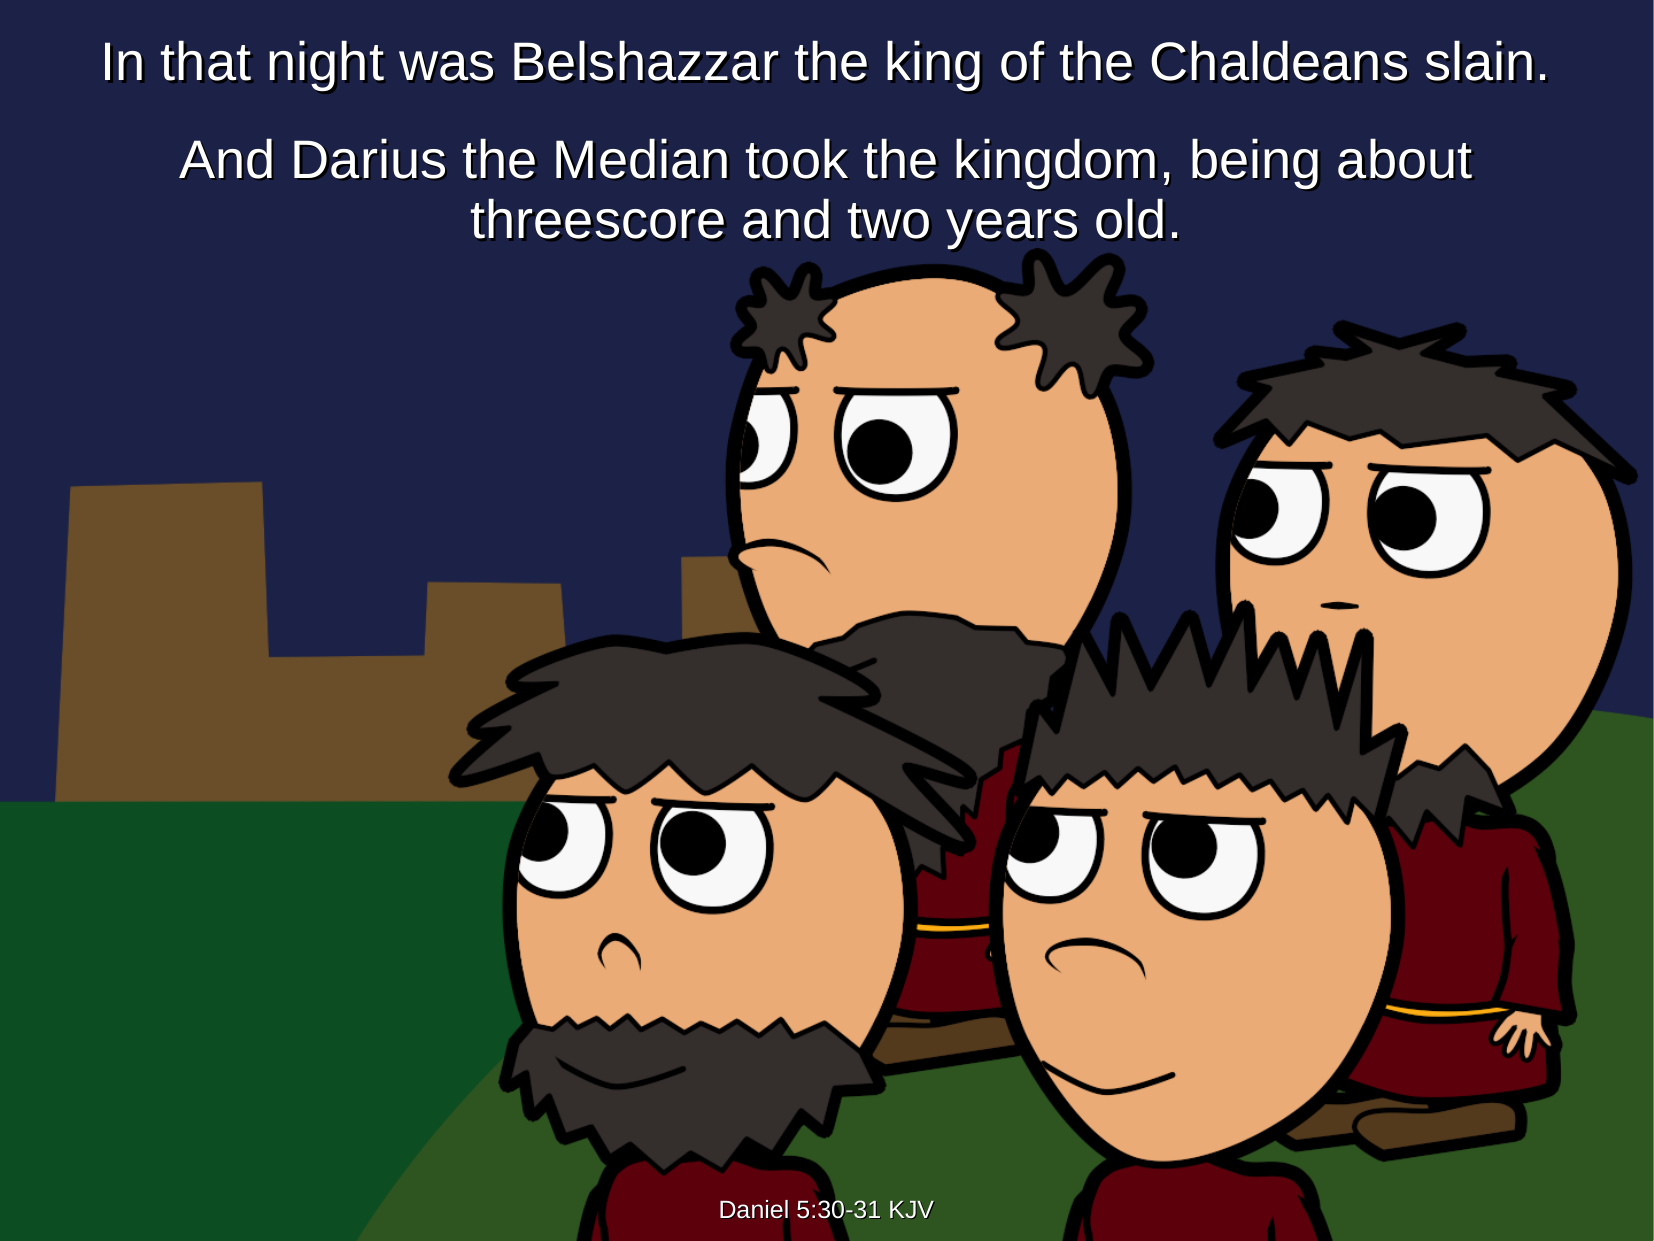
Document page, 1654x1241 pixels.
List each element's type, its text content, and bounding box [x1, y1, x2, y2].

text_box Daniel 5:30-31 KJV [703, 1188, 950, 1232]
title In that night was Belshazzar the king of the Chaldeans slain. And Darius the Median took the kingdom, being about threescore and two years old. [82, 31, 1571, 251]
picture [0, 0, 1654, 1241]
